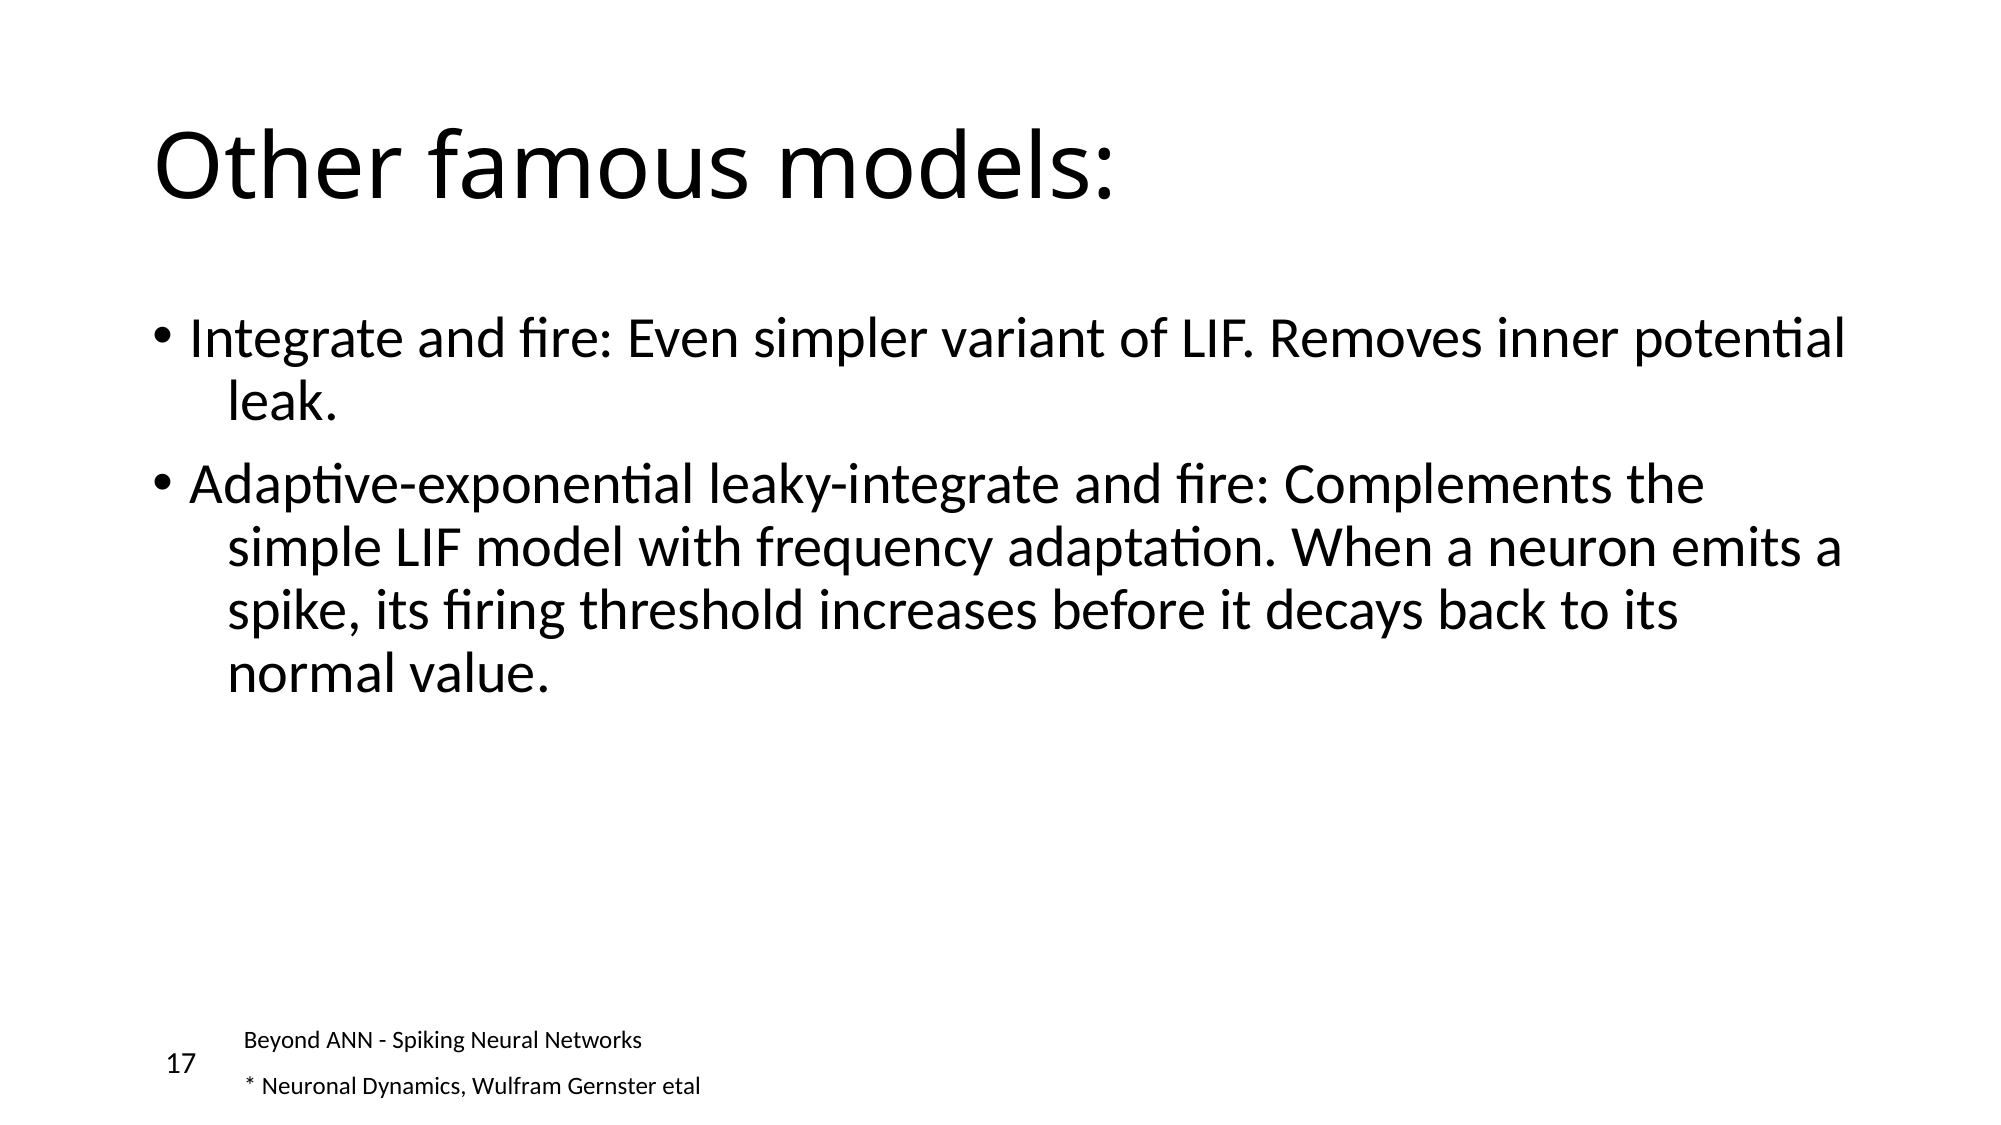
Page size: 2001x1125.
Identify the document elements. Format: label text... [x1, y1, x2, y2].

title Other famous models: [137, 59, 1863, 278]
text_box Beyond ANN - Spiking Neural Networks * Neuronal Dynamics, Wulfram Gernster etal [243, 998, 1785, 1125]
text_box [0, 999, 244, 1125]
list Integrate and fire: Even simpler variant of LIF. Removes inner potential leak. Adaptive-exponential leaky-integrate and fire: Complements the simple LIF model with frequency adaptation. When a neuron emits a spike, its firing threshold increases before it decays back to its normal value. [137, 299, 1863, 1014]
